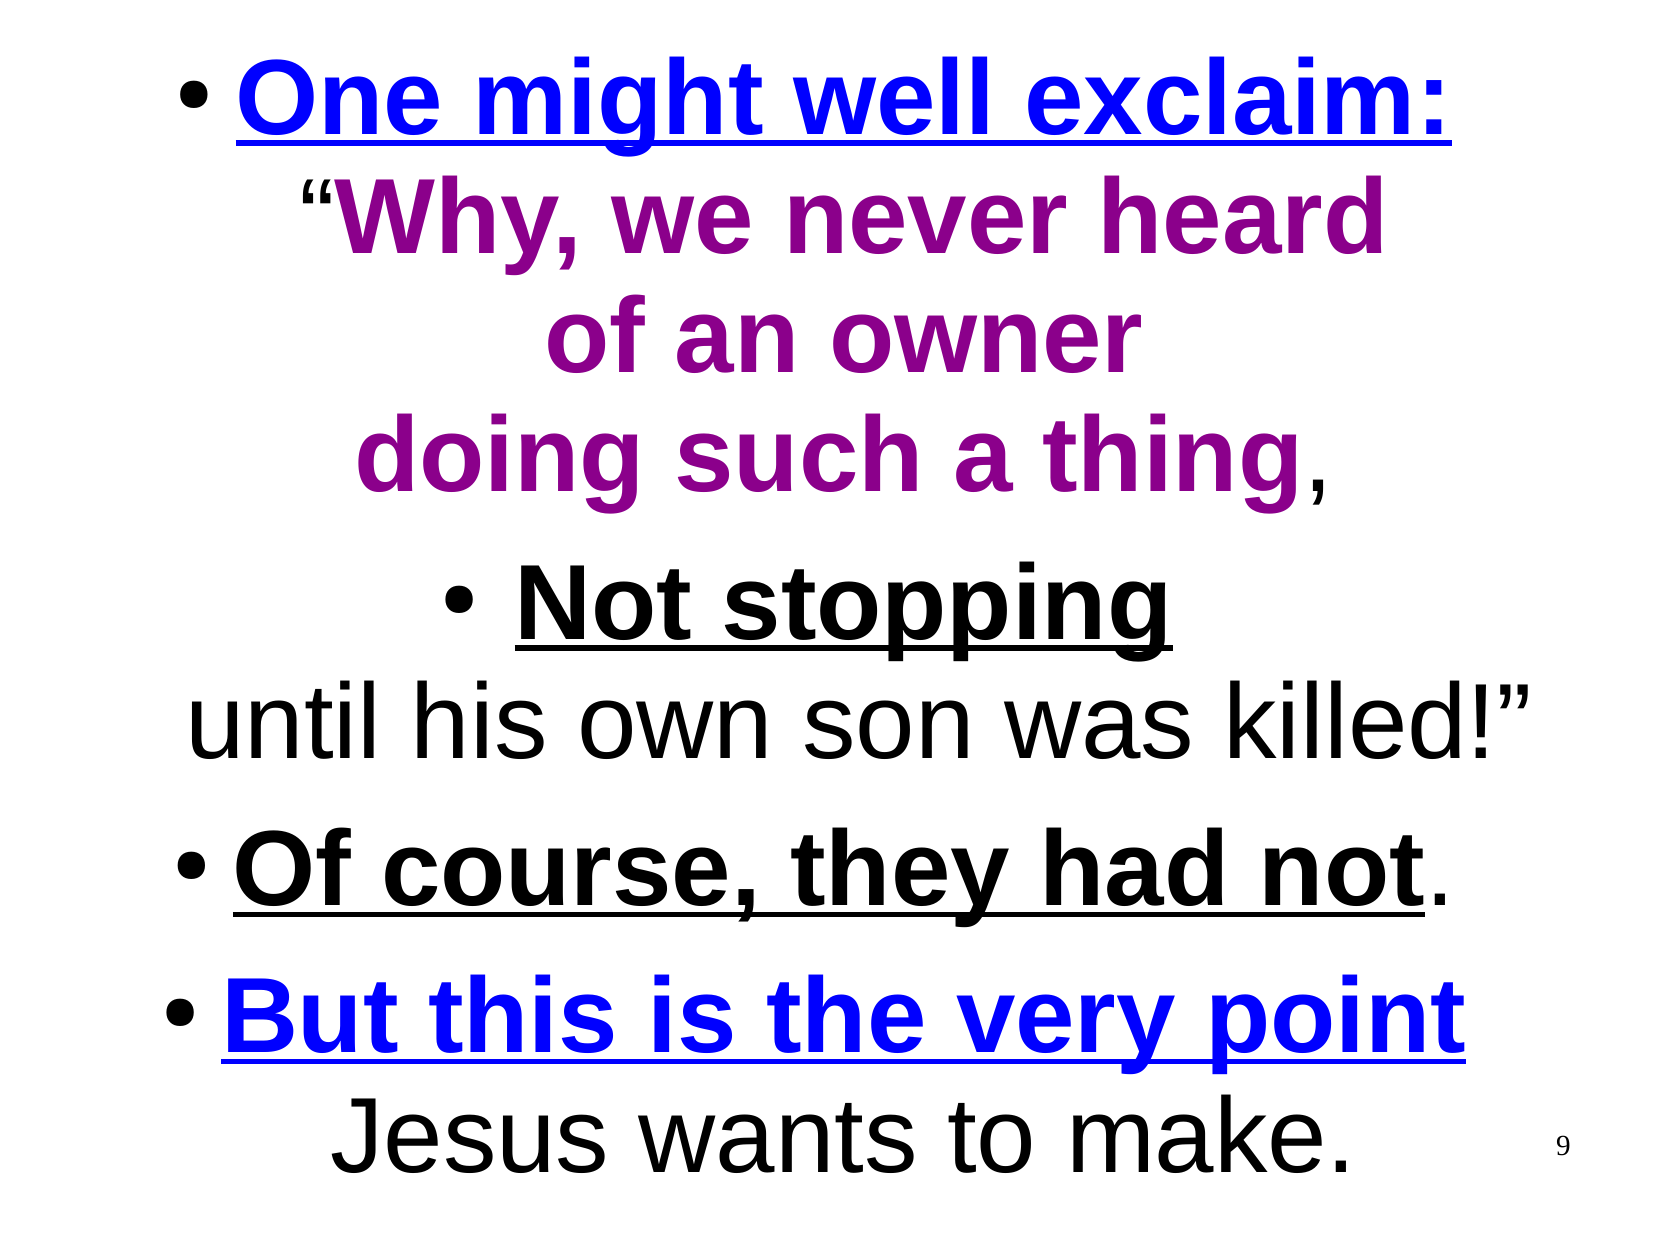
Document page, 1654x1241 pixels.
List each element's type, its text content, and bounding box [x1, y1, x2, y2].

list One might well exclaim: “Why, we never heard of an owner doing such a thing, Not stopping until his own son was killed!” Of course, they had not. But this is the very point Jesus wants to make. [37, 37, 1613, 1201]
